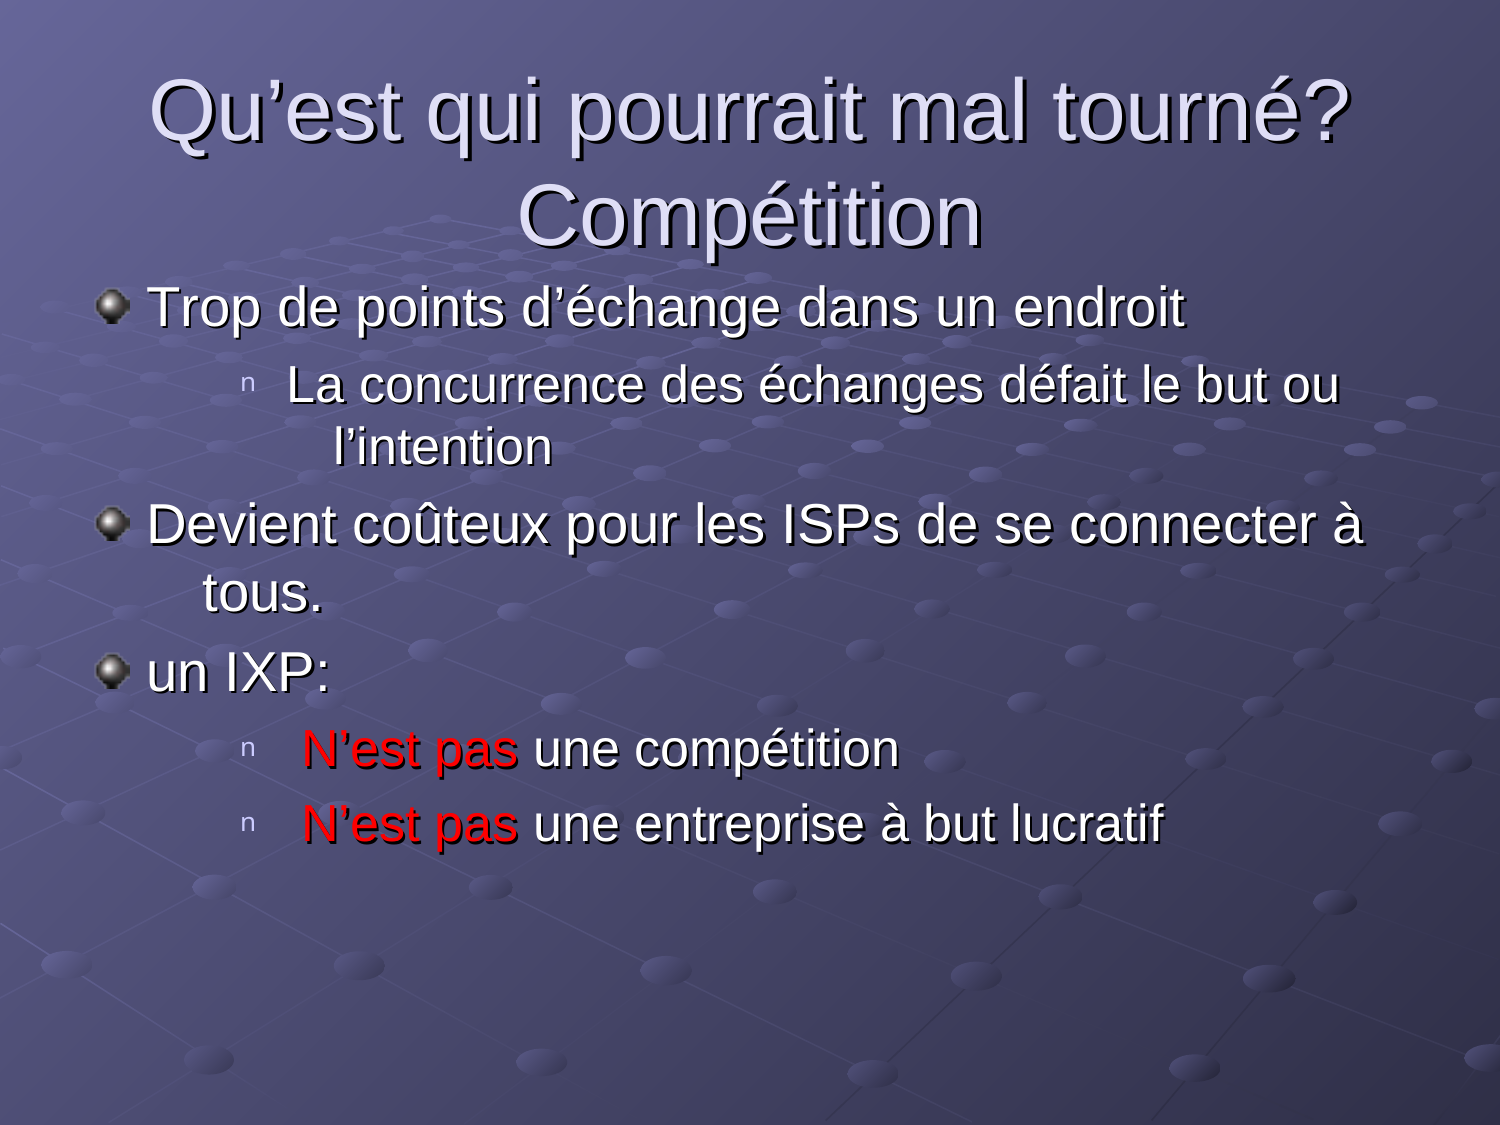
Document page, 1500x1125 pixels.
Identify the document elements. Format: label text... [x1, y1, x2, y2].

title Qu’est qui pourrait mal tourné? Compétition [75, 45, 1426, 233]
list Trop de points d’échange dans un endroit La concurrence des échanges défait le but ou l’intention Devient coûteux pour les ISPs de se connecter à tous. un IXP: N’est pas une compétition N’est pas une entreprise à but lucratif [75, 262, 1426, 1007]
